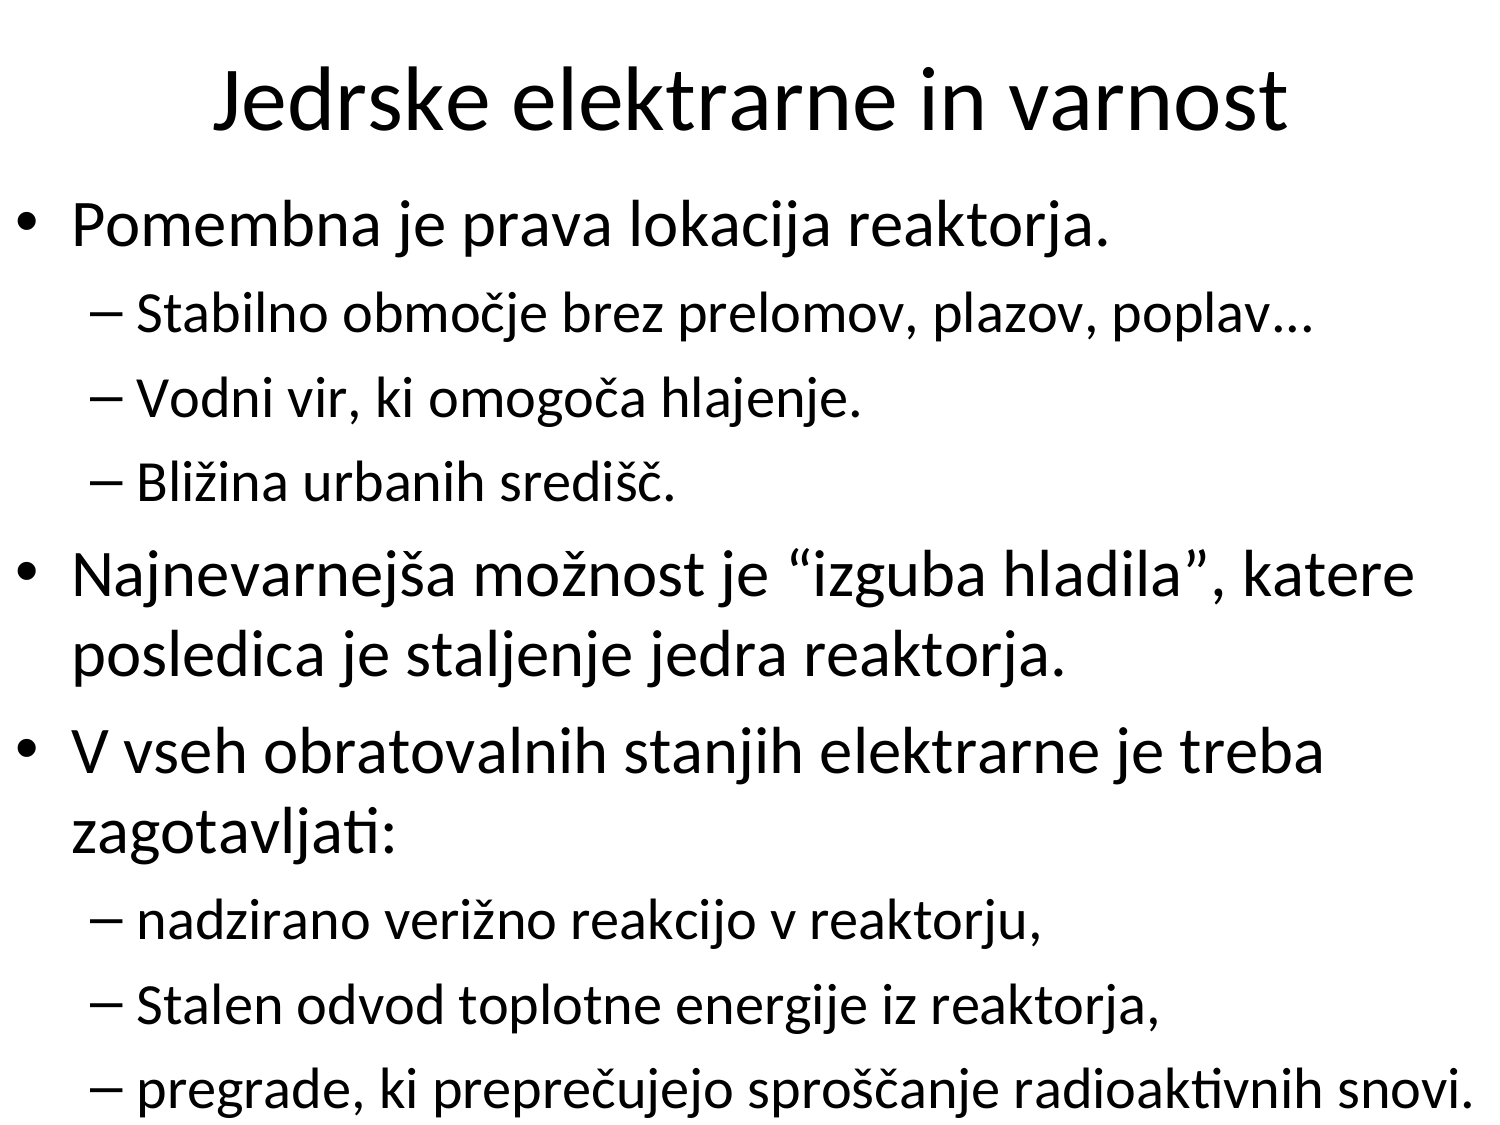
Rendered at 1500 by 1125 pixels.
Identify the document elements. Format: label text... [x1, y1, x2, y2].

text_box Jedrske elektrarne in varnost [76, 0, 1427, 172]
text_box Pomembna je prava lokacija reaktorja. Stabilno območje brez prelomov, plazov, poplav... Vodni vir, ki omogoča hlajenje. Bližina urbanih središč. Najnevarnejša možnost je “izguba hladila”, katere posledica je staljenje jedra reaktorja. V vseh obratovalnih stanjih elektrarne je treba zagotavljati: nadzirano verižno reakcijo v reaktorju, Stalen odvod toplotne energije iz reaktorja, pregrade, ki preprečujejo sproščanje radioaktivnih snovi. [0, 172, 1500, 1125]
